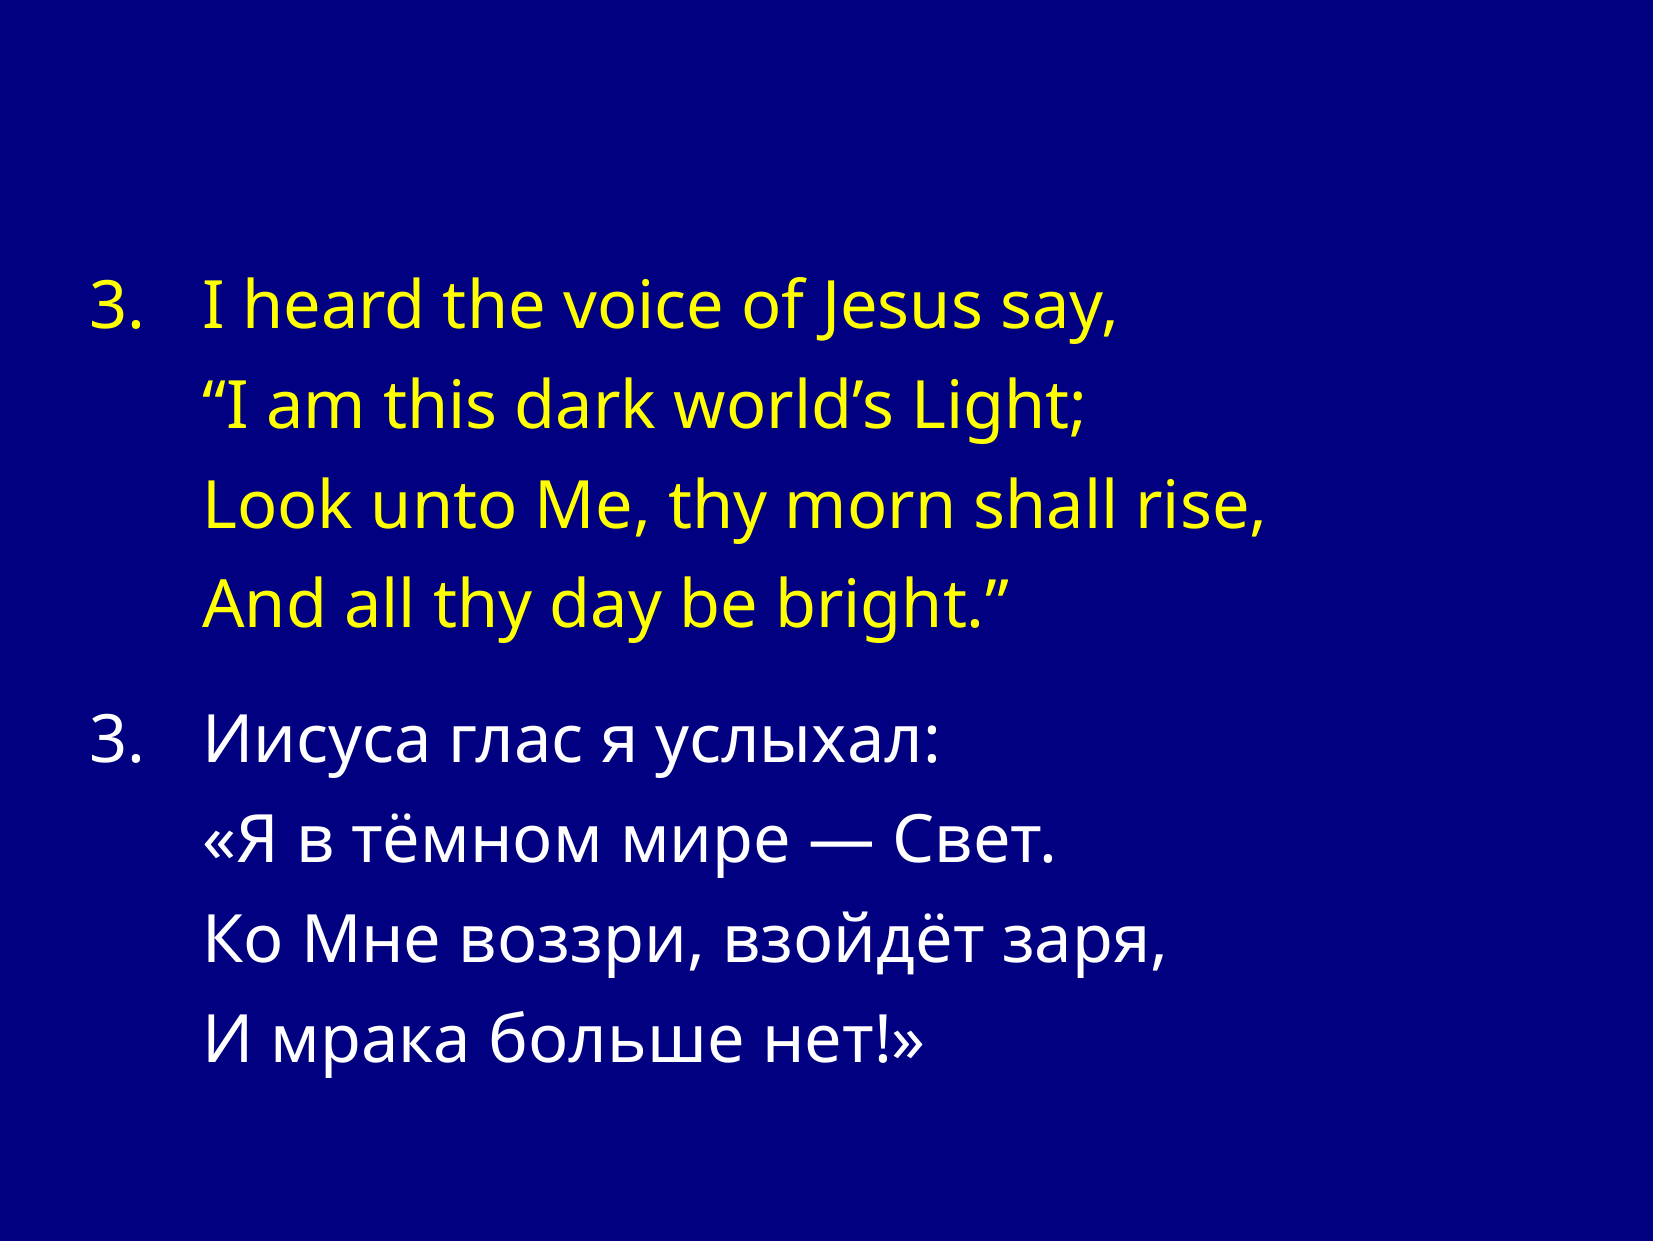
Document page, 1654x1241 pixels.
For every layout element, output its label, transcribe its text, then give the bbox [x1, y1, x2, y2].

text_box 3. I heard the voice of Jesus say, “I am this dark world’s Light; Look unto Me, thy morn shall rise, And all thy day be bright.” [75, 150, 1576, 638]
text_box 3. Иисуса глас я услыхал: «Я в тёмном мире — Свет. Ко Мне воззри, взойдёт заря, И мрака больше нет!» [75, 675, 1576, 1163]
